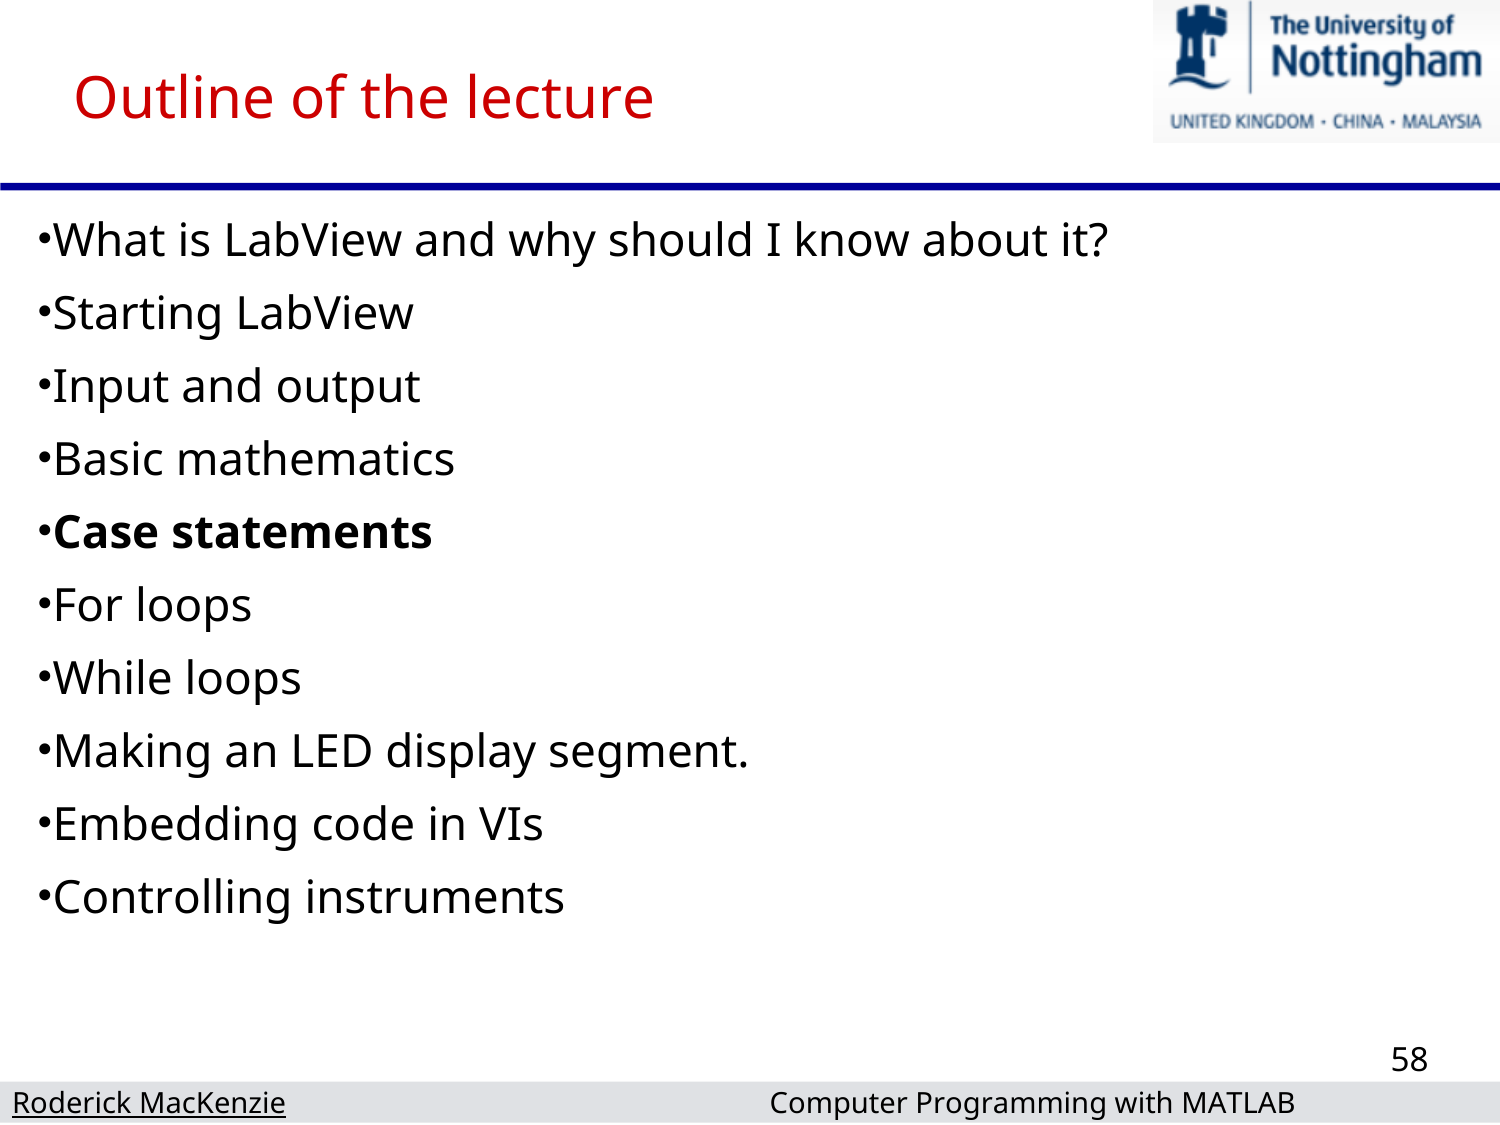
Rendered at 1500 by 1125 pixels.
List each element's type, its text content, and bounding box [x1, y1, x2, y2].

title Outline of the lecture [59, 43, 1297, 148]
text_box What is LabView and why should I know about it? Starting LabView Input and output Basic mathematics Case statements For loops While loops Making an LED display segment. Embedding code in VIs Controlling instruments [22, 203, 1465, 931]
picture [1153, 0, 1500, 143]
text_box <number> [1375, 1030, 1500, 1101]
